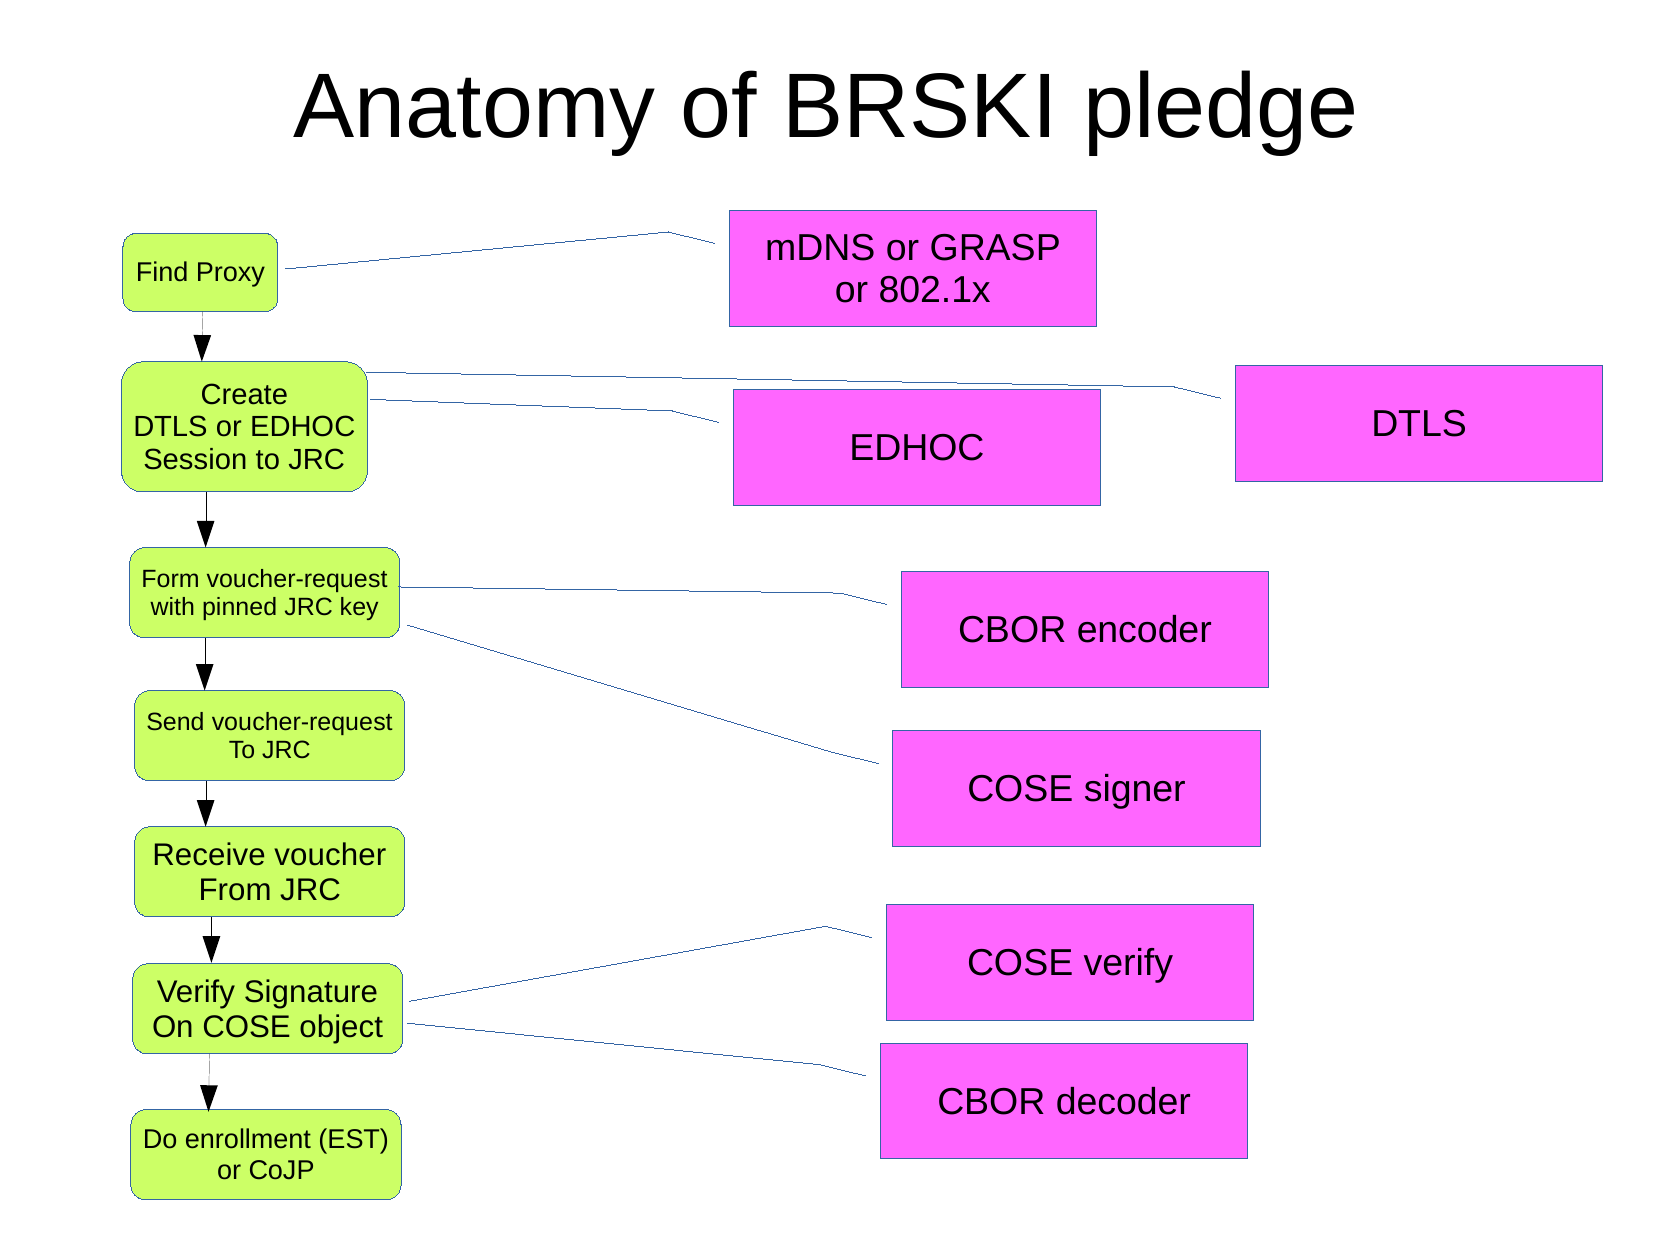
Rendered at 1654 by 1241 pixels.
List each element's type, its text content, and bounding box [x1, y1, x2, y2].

text_box Form voucher-request with pinned JRC key [129, 547, 400, 638]
text_box CBOR encoder [901, 572, 1268, 687]
text_box Create DTLS or EDHOC Session to JRC [121, 361, 368, 492]
text_box CBOR decoder [881, 1043, 1248, 1159]
text_box Verify Signature On COSE object [132, 963, 403, 1054]
text_box Do enrollment (EST) or CoJP [130, 1109, 402, 1200]
text_box mDNS or GRASP or 802.1x [730, 211, 1097, 326]
text_box COSE verify [887, 905, 1254, 1020]
text_box EDHOC [733, 390, 1100, 505]
text_box COSE signer [893, 731, 1260, 846]
text_box Send voucher-request To JRC [134, 690, 405, 781]
title Anatomy of BRSKI pledge [82, 2, 1571, 210]
text_box Find Proxy [122, 233, 278, 312]
text_box Receive voucher From JRC [134, 826, 405, 917]
text_box DTLS [1236, 366, 1603, 481]
